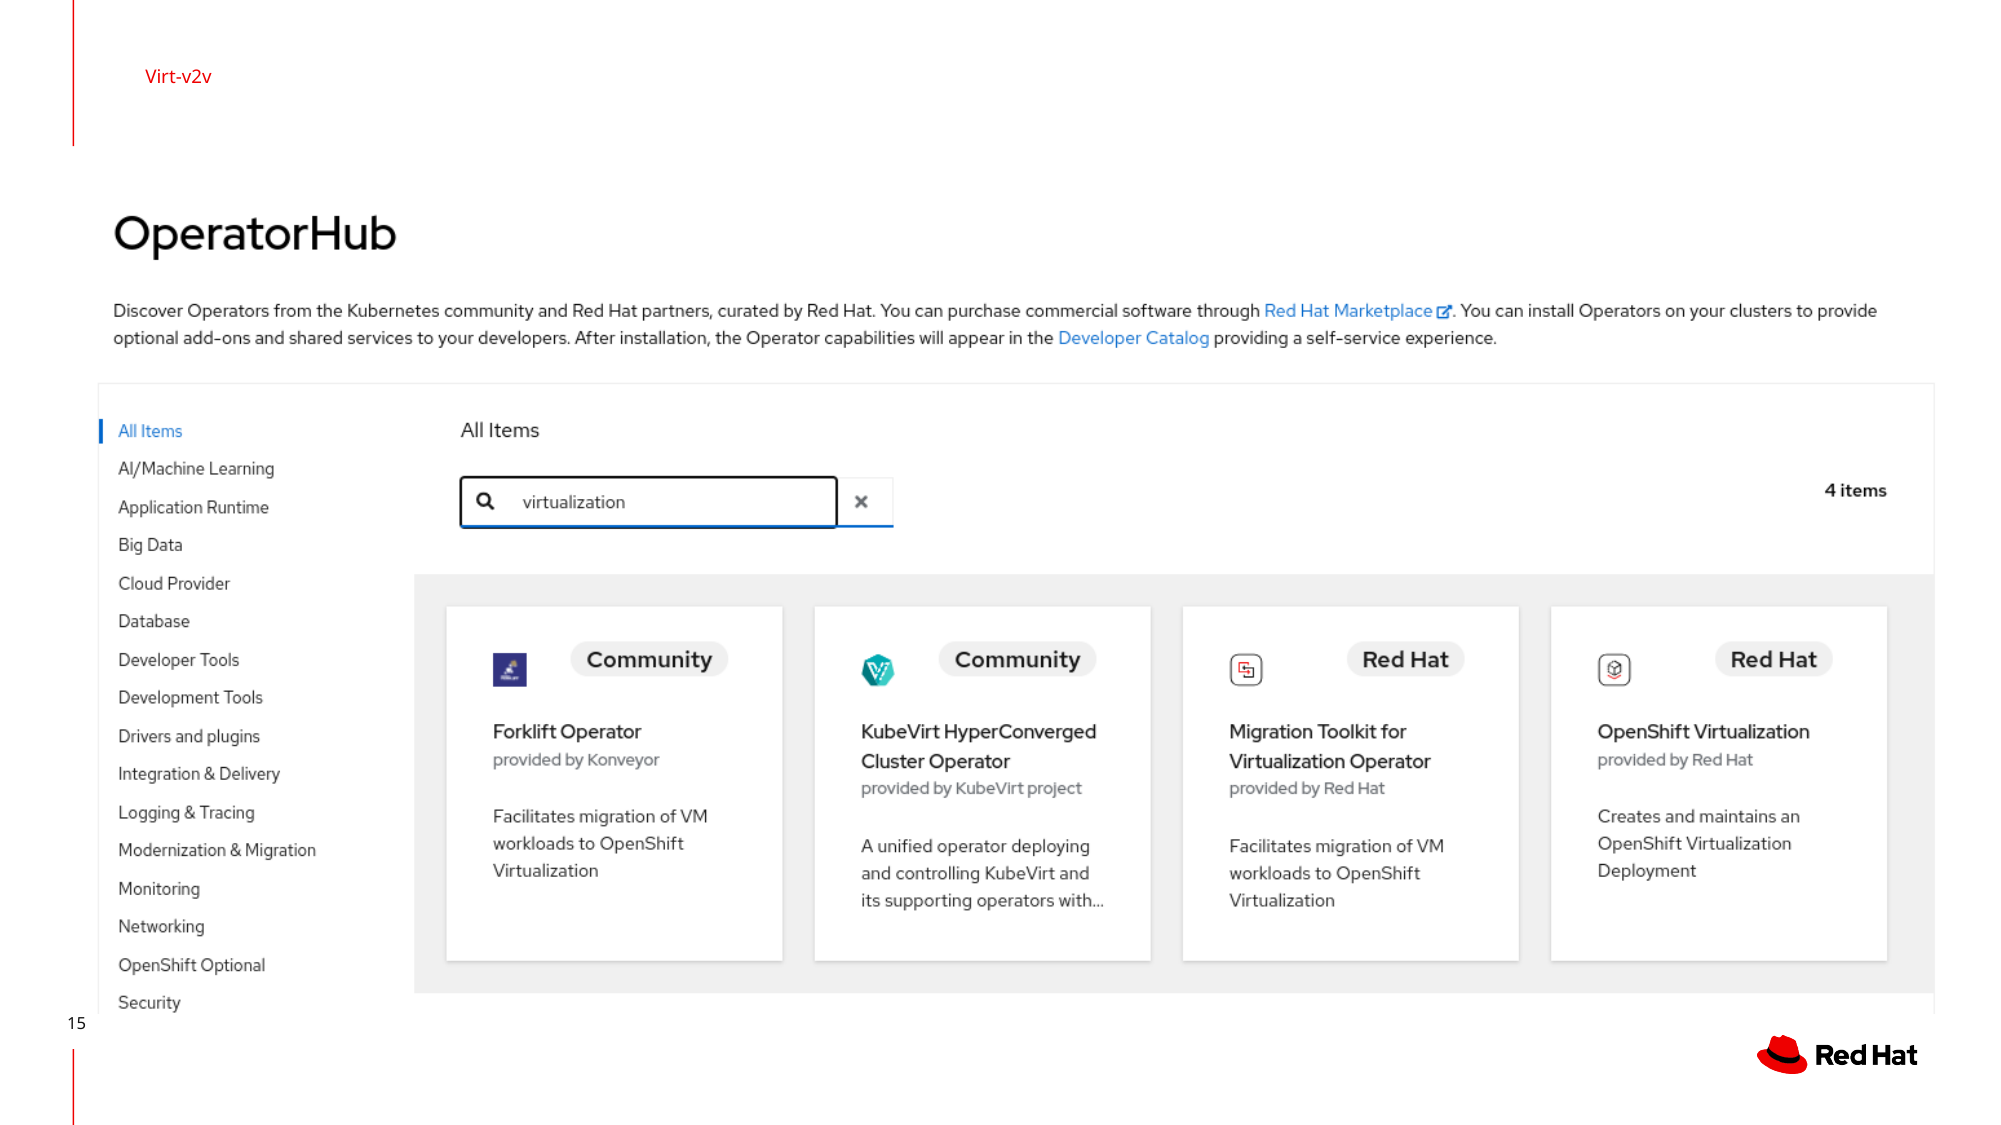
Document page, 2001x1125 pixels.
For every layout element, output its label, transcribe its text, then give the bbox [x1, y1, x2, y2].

text_box Virt-v2v [73, 9, 918, 144]
picture [94, 198, 1957, 1014]
picture [1757, 1035, 1918, 1074]
